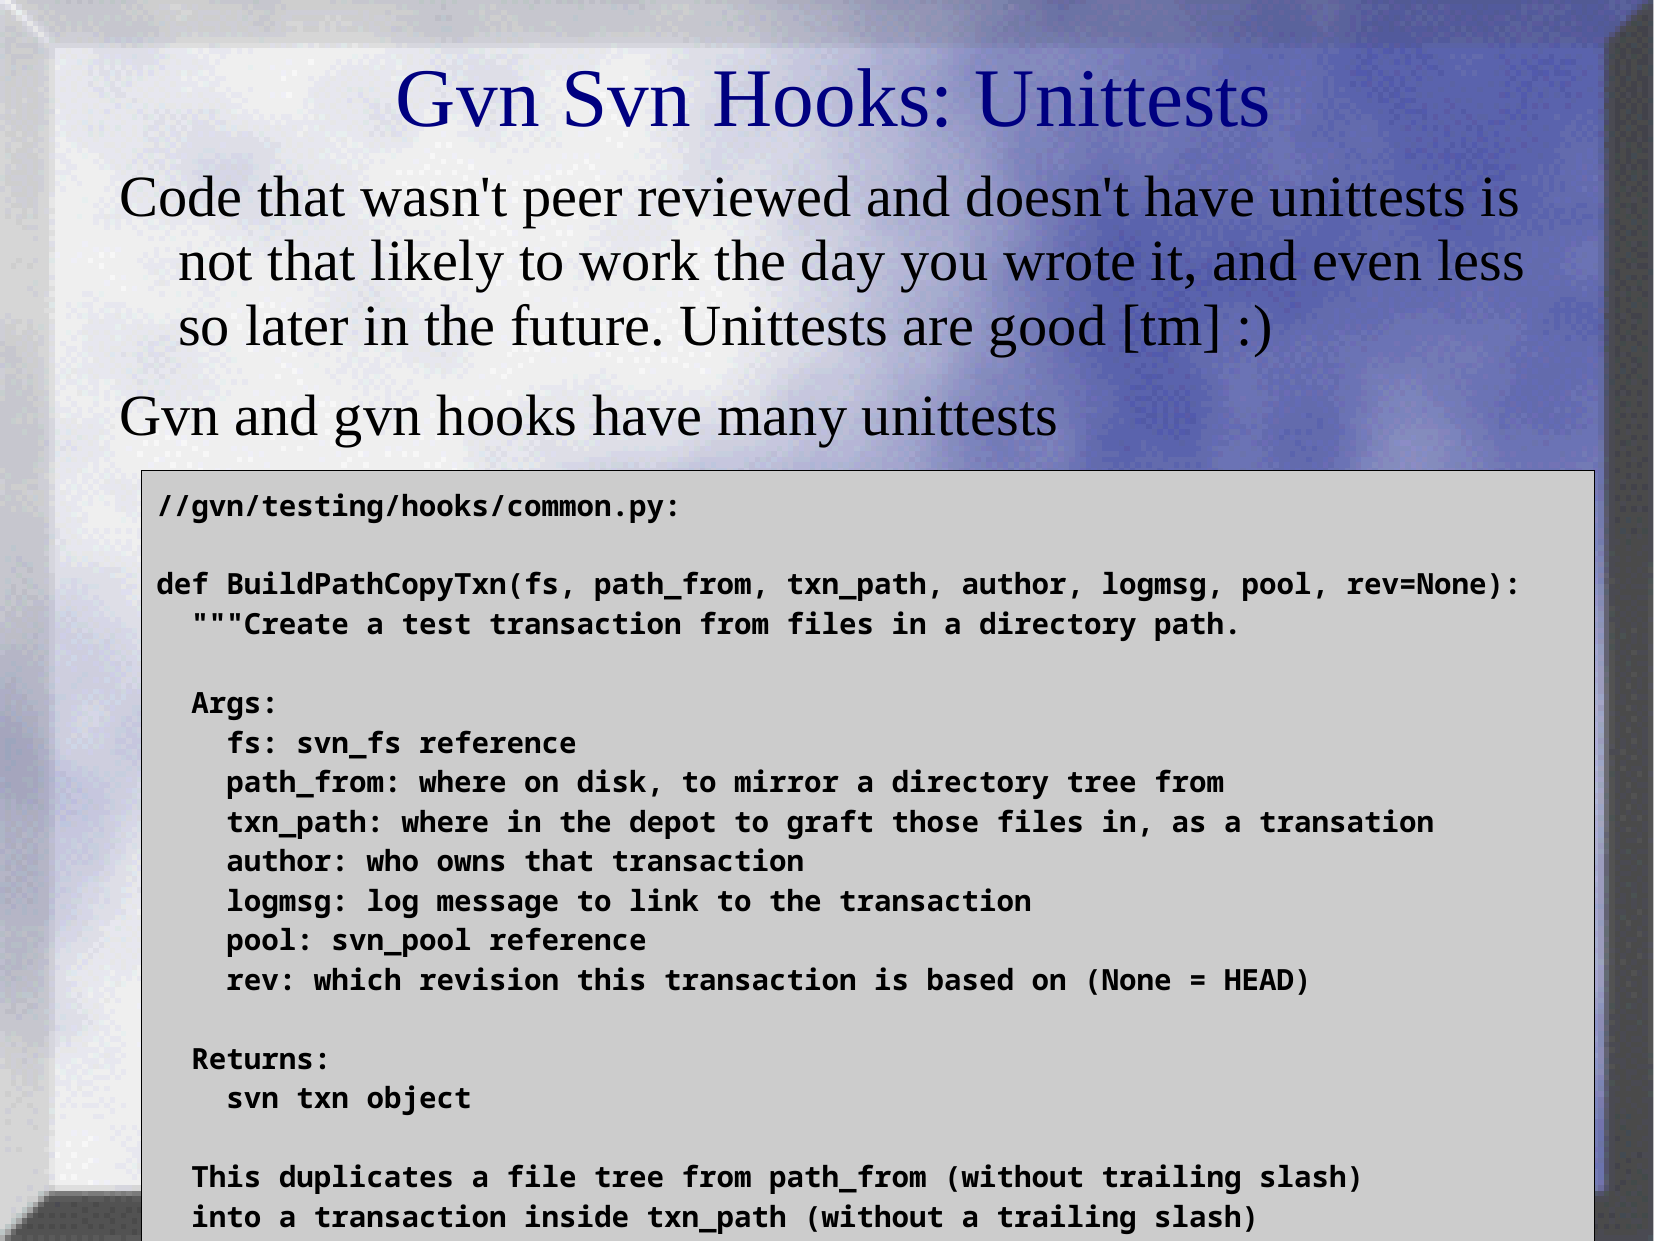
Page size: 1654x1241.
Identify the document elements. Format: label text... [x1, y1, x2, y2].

list Code that wasn't peer reviewed and doesn't have unittests is not that likely to work the day you wrote it, and even less so later in the future. Unittests are good [tm] :) Gvn and gvn hooks have many unittests [119, 164, 1532, 449]
text_box //gvn/testing/hooks/common.py: def BuildPathCopyTxn(fs, path_from, txn_path, author, logmsg, pool, rev=None): """Create a test transaction from files in a directory path. Args: fs: svn_fs reference path_from: where on disk, to mirror a directory tree from txn_path: where in the depot to graft those files in, as a transation author: who owns that transaction logmsg: log message to link to the transaction pool: svn_pool reference rev: which revision this transaction is based on (None = HEAD) Returns: svn txn object This duplicates a file tree from path_from (without trailing slash) into a transaction inside txn_path (without a trailing slash) In many cases, txn_path should likely be empty to add those files at the top of the svn tree””” [141, 470, 1595, 1183]
title Gvn Svn Hooks: Unittests [118, 49, 1550, 148]
picture [0, 0, 1654, 1241]
